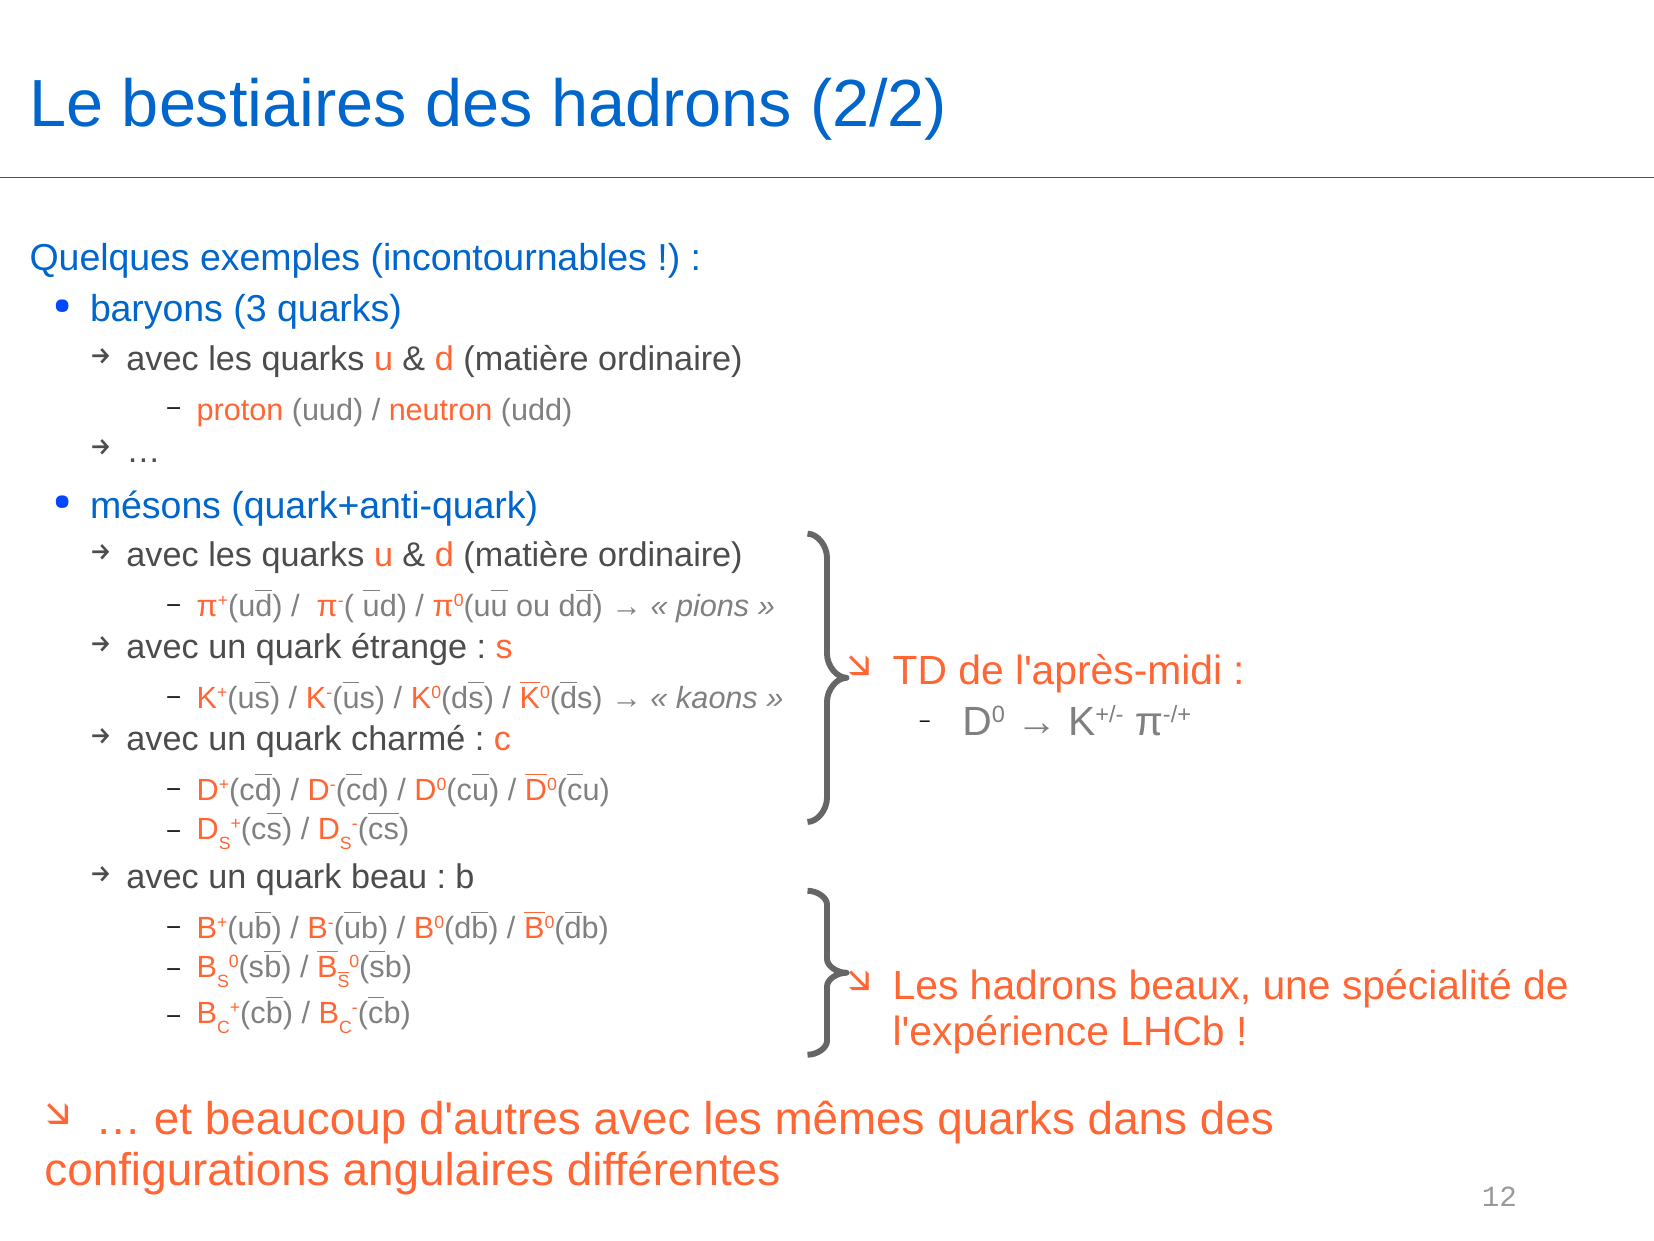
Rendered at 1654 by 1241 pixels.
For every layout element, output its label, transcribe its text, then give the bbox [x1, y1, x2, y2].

list Quelques exemples (incontournables !) : baryons (3 quarks) avec les quarks u & d (matière ordinaire) proton (uud) / neutron (udd) … mésons (quark+anti-quark) avec les quarks u & d (matière ordinaire) π+(ud) / π-( ud) / π0(uu ou dd) → « pions » avec un quark étrange : s K+(us) / K-(us) / K0(ds) / K0(ds) → « kaons » avec un quark charmé : c D+(cd) / D-(cd) / D0(cu) / D0(cu) DS+(cs) / DS-(cs) avec un quark beau : b B+(ub) / B-(ub) / B0(db) / B0(db) BS0(sb) / BS0(sb) BC+(cb) / BC-(cb) [29, 236, 808, 1055]
title Le bestiaires des hadrons (2/2) [29, 29, 1625, 178]
list TD de l'après-midi : D0 → K+/- π-/+ Les hadrons beaux, une spécialité de l'expérience LHCb ! [846, 236, 1625, 1055]
text_box … et beaucoup d'autres avec les mêmes quarks dans des configurations angulaires différentes [29, 1085, 1529, 1203]
